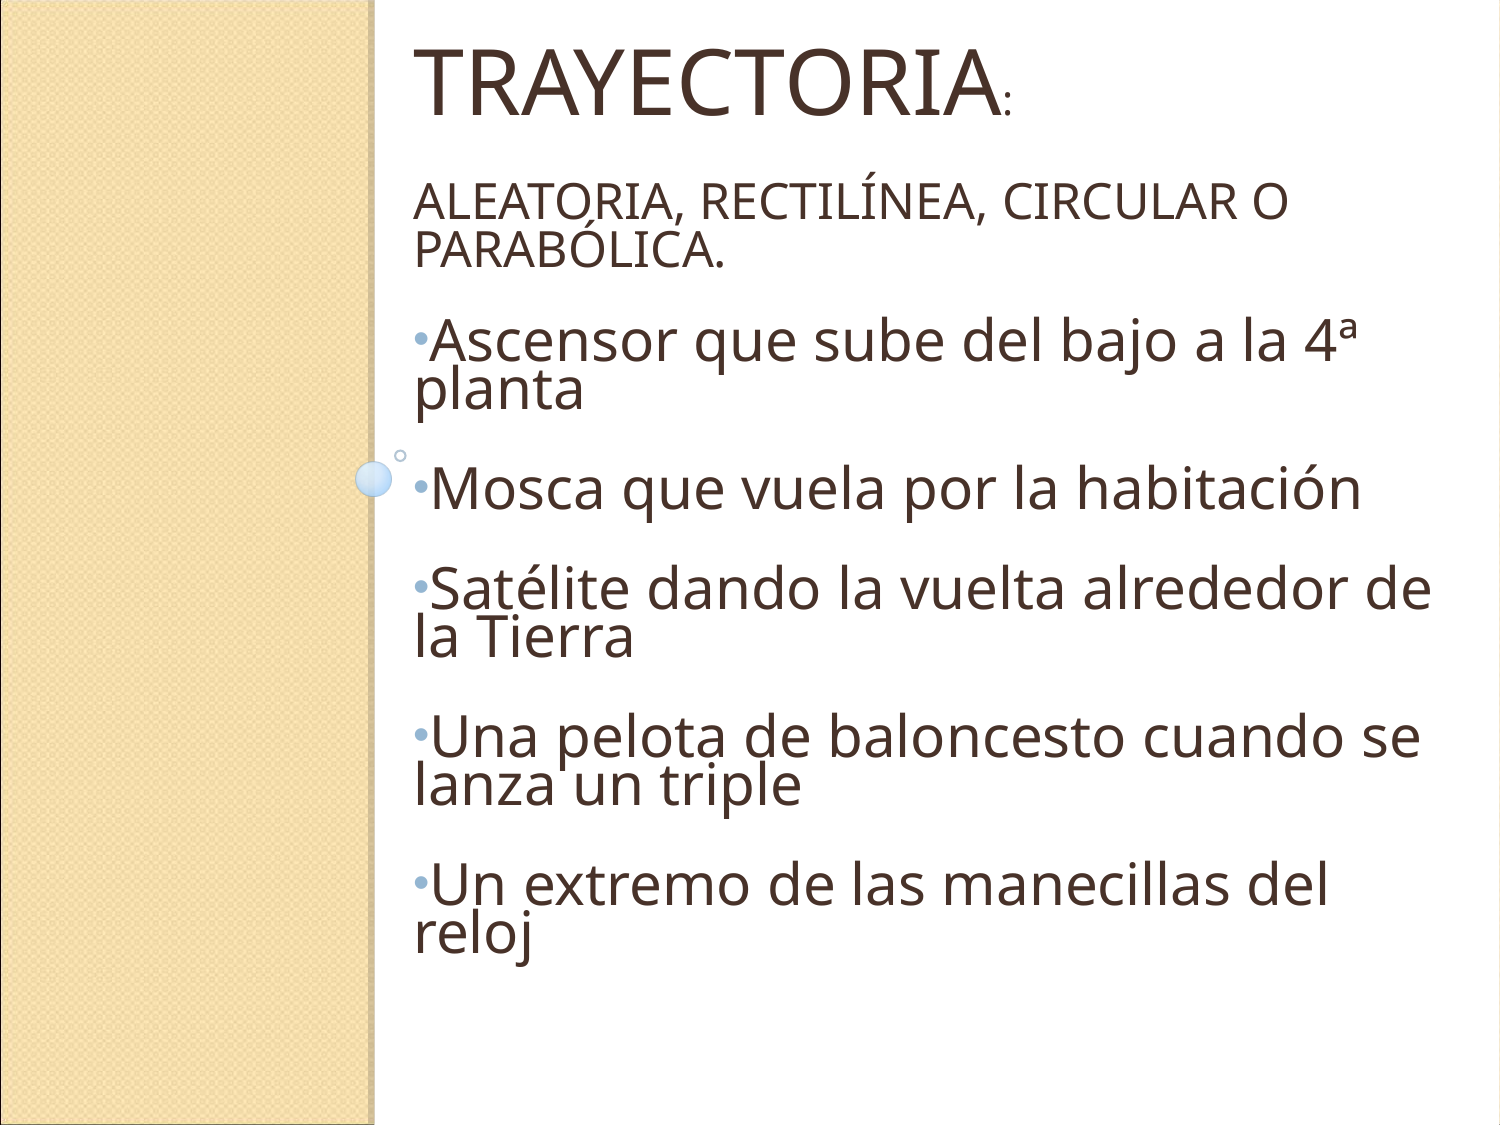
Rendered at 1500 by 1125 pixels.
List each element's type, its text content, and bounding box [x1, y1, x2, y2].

picture [0, 0, 393, 1125]
list TRAYECTORIA: ALEATORIA, RECTILÍNEA, CIRCULAR O PARABÓLICA. Ascensor que sube del bajo a la 4ª planta Mosca que vuela por la habitación Satélite dando la vuelta alrededor de la Tierra Una pelota de baloncesto cuando se lanza un triple Un extremo de las manecillas del reloj [395, 78, 1473, 1059]
